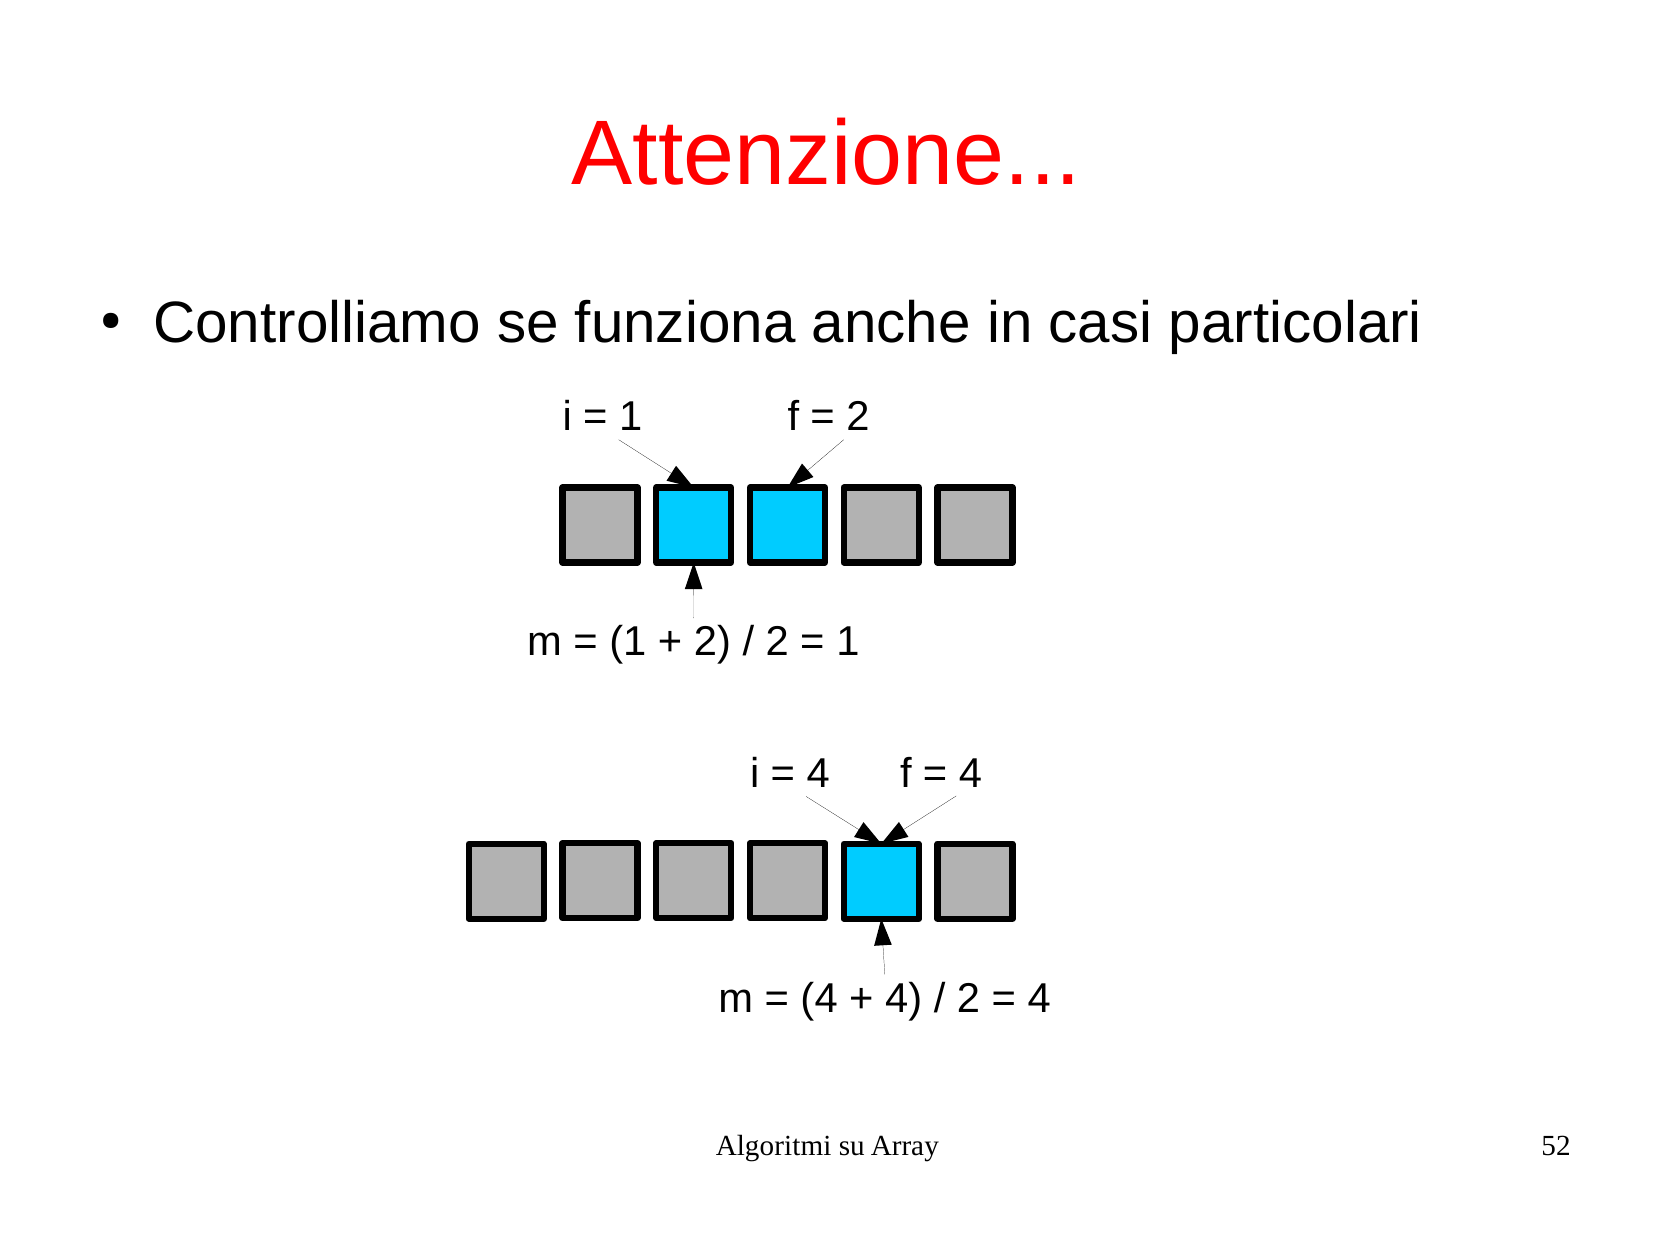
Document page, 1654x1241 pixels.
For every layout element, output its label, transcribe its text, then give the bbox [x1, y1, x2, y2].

text_box [843, 843, 919, 919]
text_box [656, 843, 732, 919]
text_box [656, 487, 732, 563]
text_box [843, 487, 919, 563]
list Controlliamo se funziona anche in casi particolari [82, 290, 1571, 1088]
text_box [562, 843, 638, 919]
text_box i = 4 [750, 750, 863, 797]
text_box [750, 487, 826, 563]
text_box [937, 487, 1013, 563]
text_box i = 1 [562, 393, 676, 440]
title Attenzione... [82, 49, 1571, 257]
text_box [937, 843, 1013, 919]
text_box [562, 487, 638, 563]
text_box m = (1 + 2) / 2 = 1 [527, 618, 861, 665]
text_box [750, 843, 826, 919]
text_box f = 4 [900, 749, 1013, 796]
text_box m = (4 + 4) / 2 = 4 [718, 974, 1052, 1021]
text_box f = 2 [787, 393, 901, 440]
text_box [468, 843, 544, 919]
